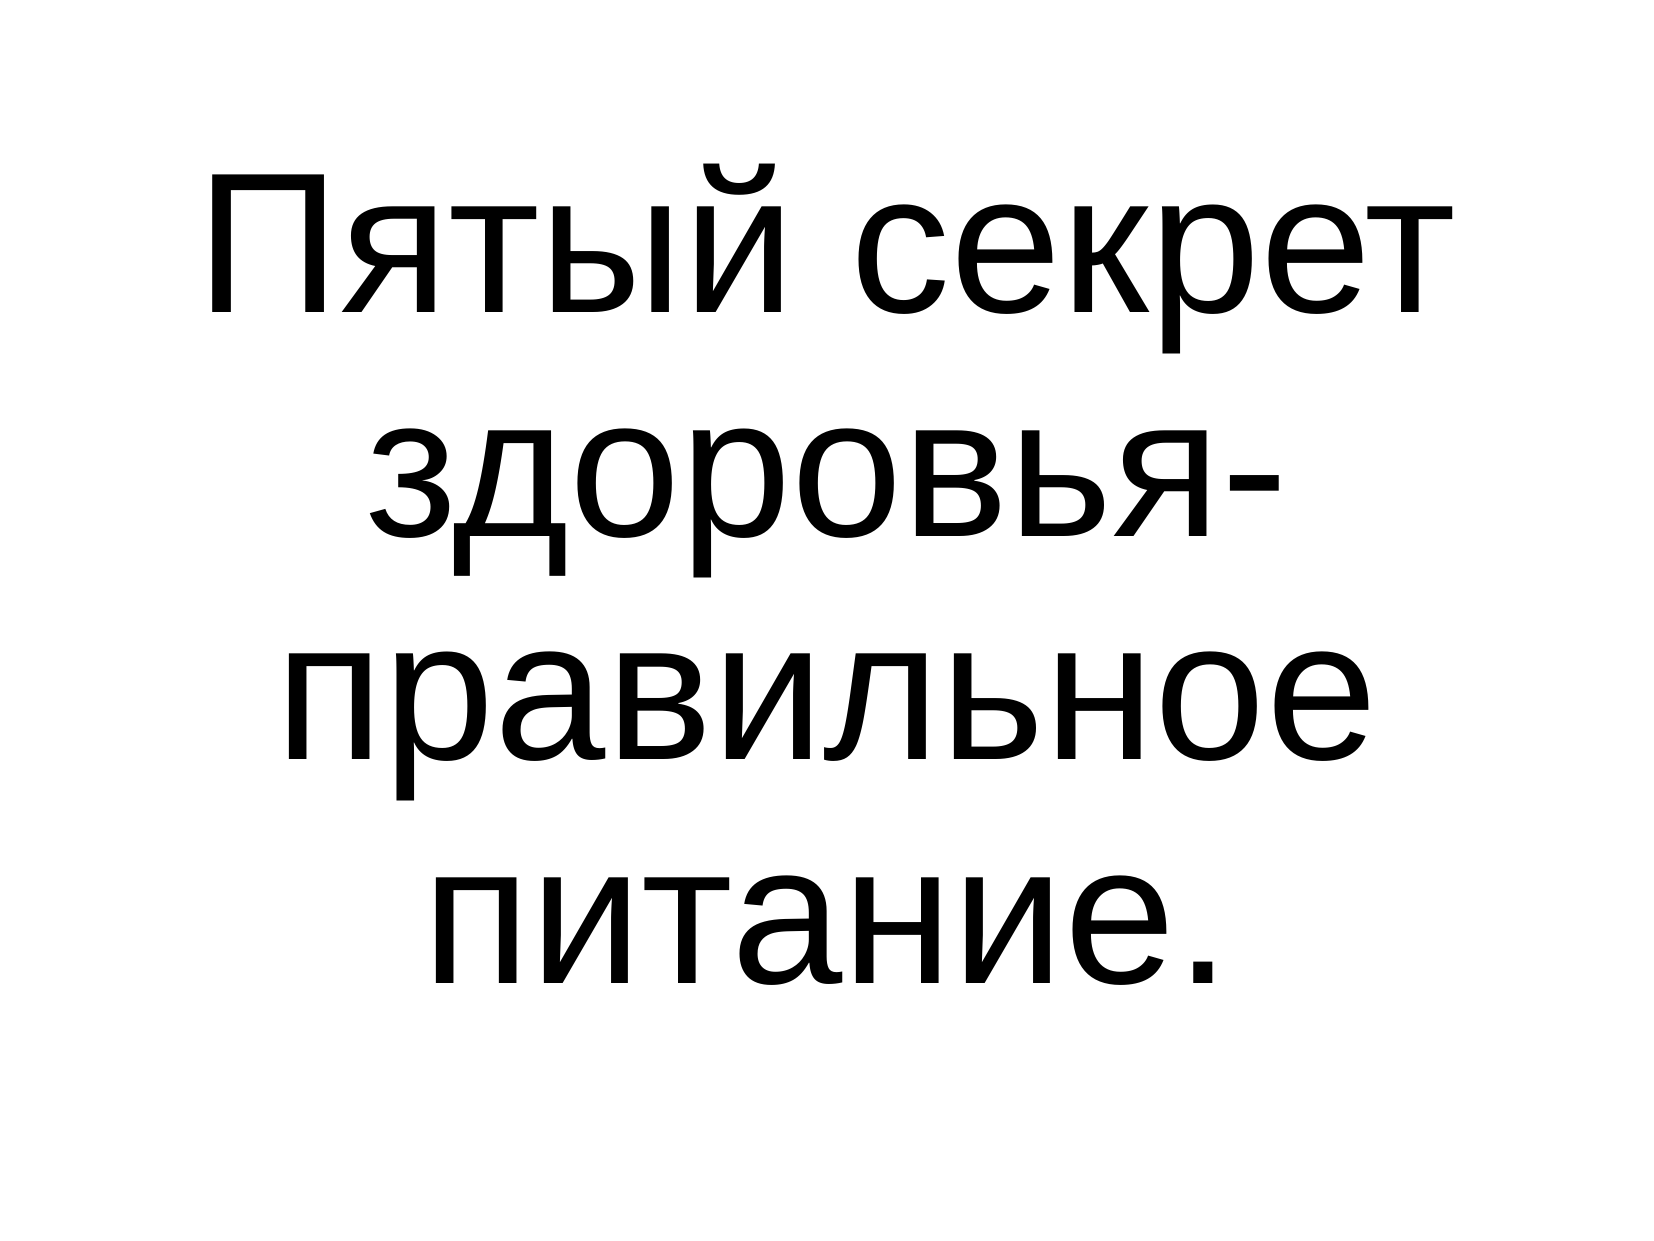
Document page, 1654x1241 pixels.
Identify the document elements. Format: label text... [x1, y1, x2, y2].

subtitle Пятый секрет здоровья- правильное питание. [82, 49, 1571, 1109]
